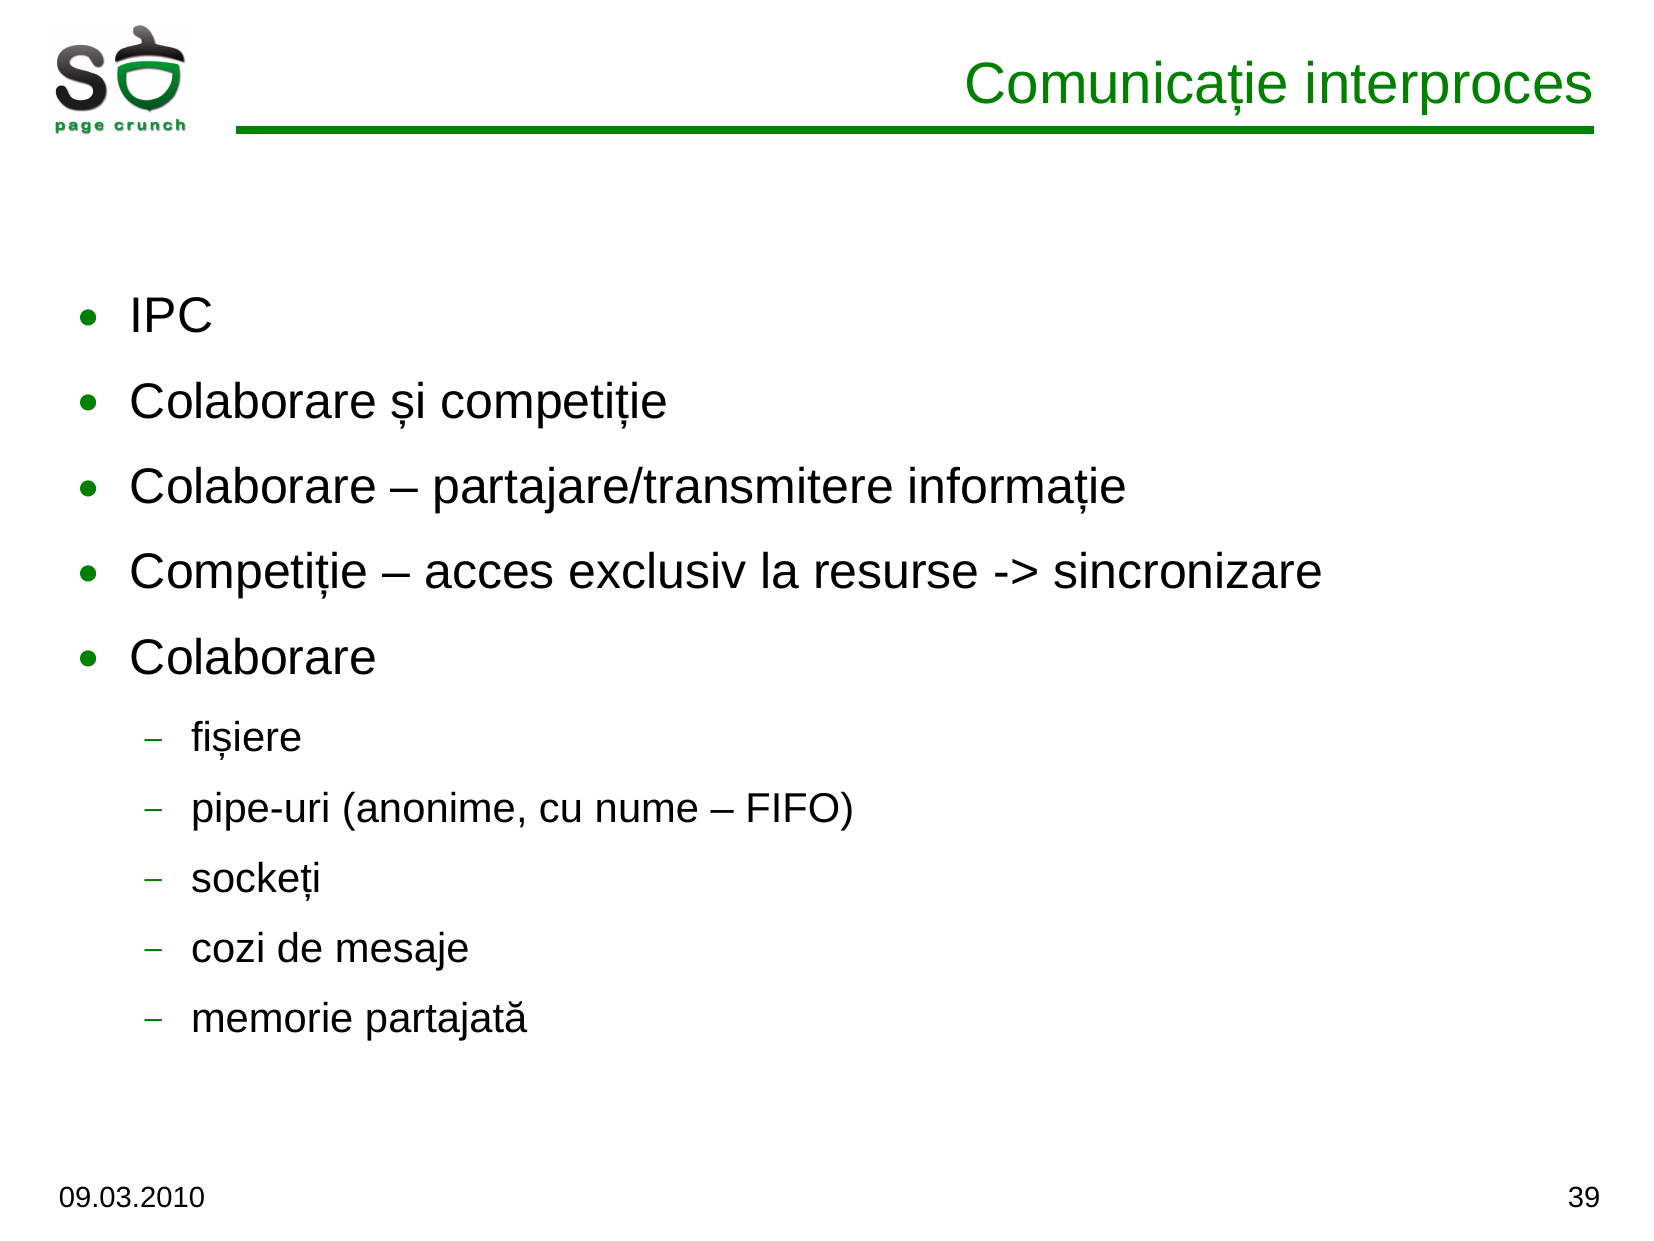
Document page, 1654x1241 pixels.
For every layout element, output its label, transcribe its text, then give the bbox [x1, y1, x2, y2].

picture [53, 23, 188, 136]
title Comunicație interproces [236, 49, 1595, 119]
list IPC Colaborare și competiție Colaborare – partajare/transmitere informație Competiție – acces exclusiv la resurse -> sincronizare Colaborare fișiere pipe-uri (anonime, cu nume – FIFO) sockeți cozi de mesaje memorie partajată [59, 177, 1595, 1152]
